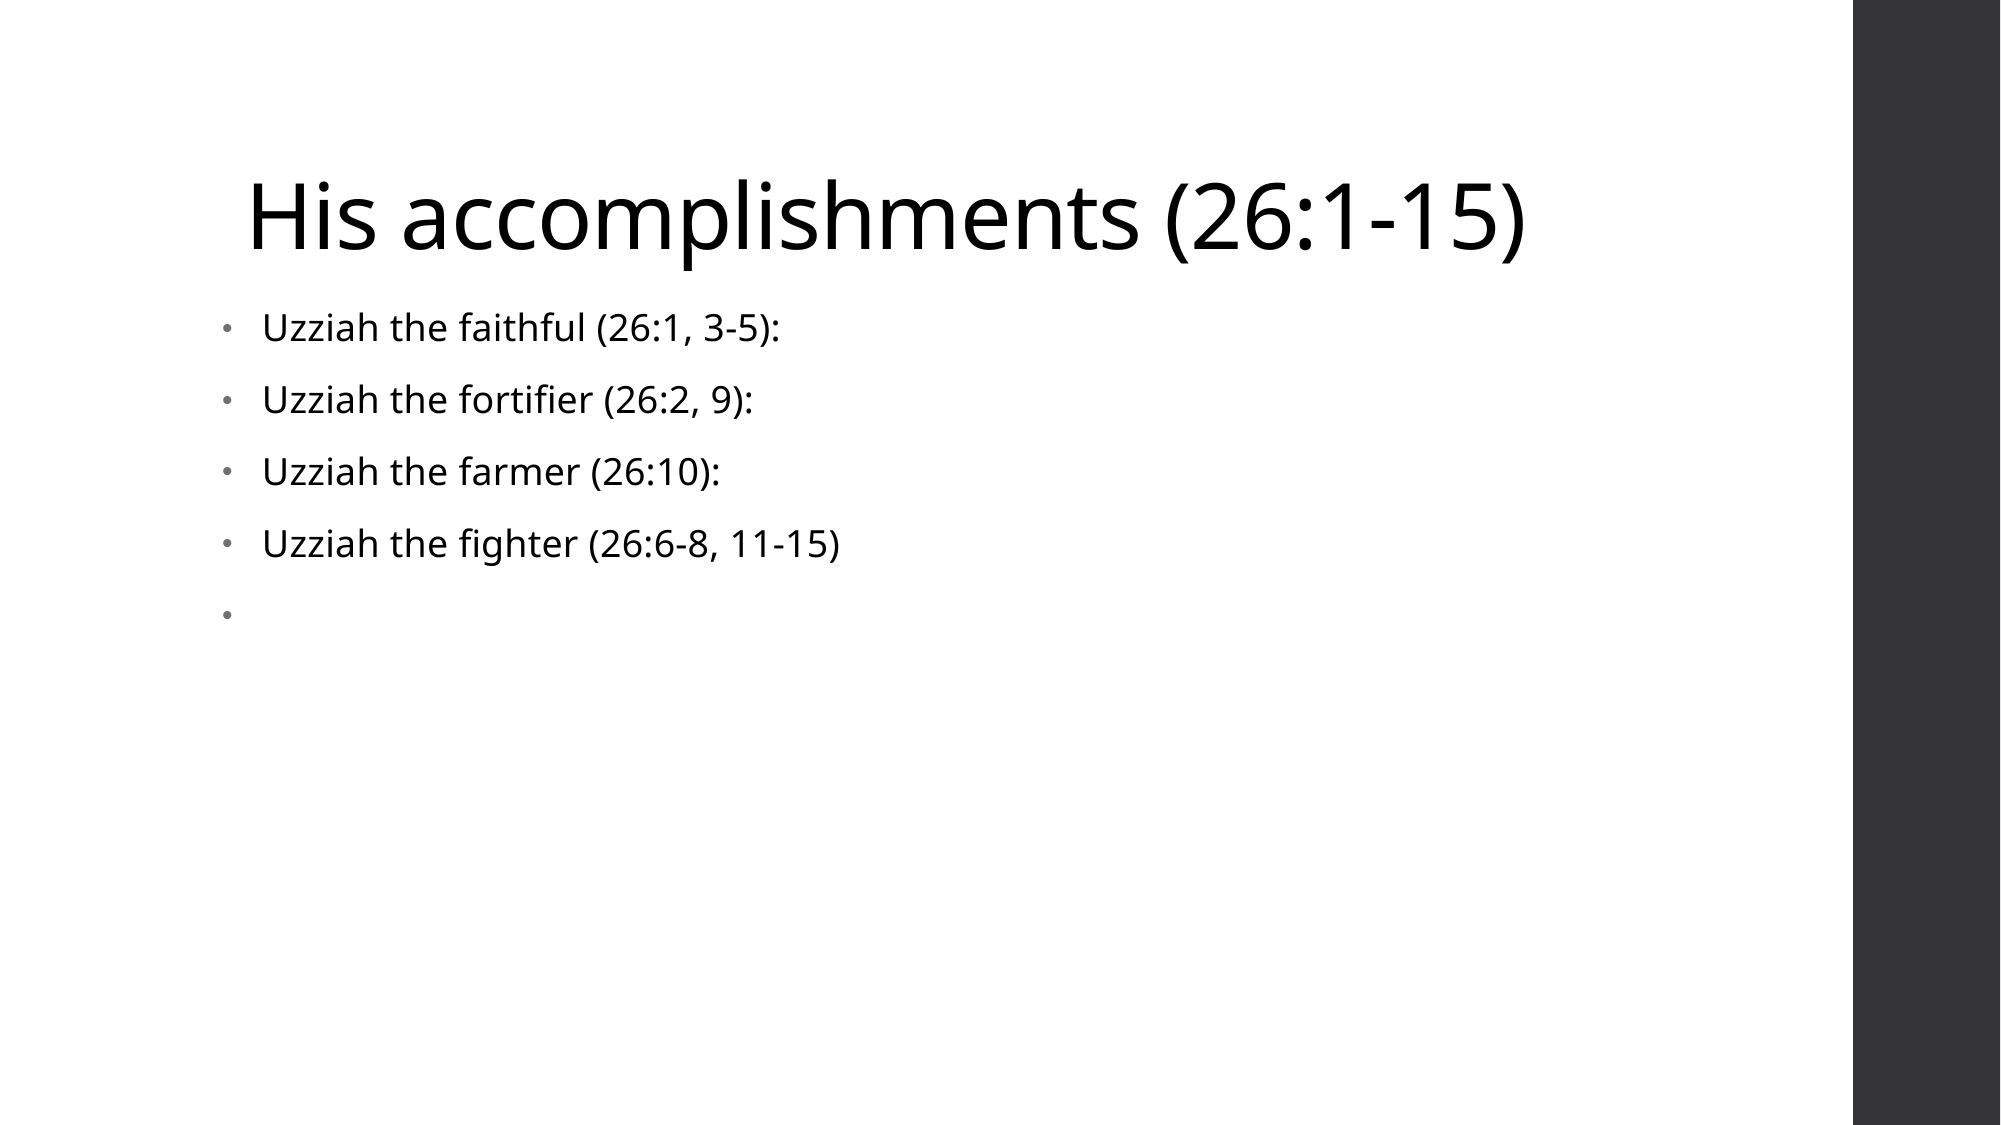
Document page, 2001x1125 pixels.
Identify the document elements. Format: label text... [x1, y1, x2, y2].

list Uzziah the faithful (26:1, 3-5): Uzziah the fortifier (26:2, 9): Uzziah the farmer (26:10): Uzziah the fighter (26:6-8, 11-15) [206, 299, 1617, 1014]
title His accomplishments (26:1-15) [206, 60, 1797, 278]
